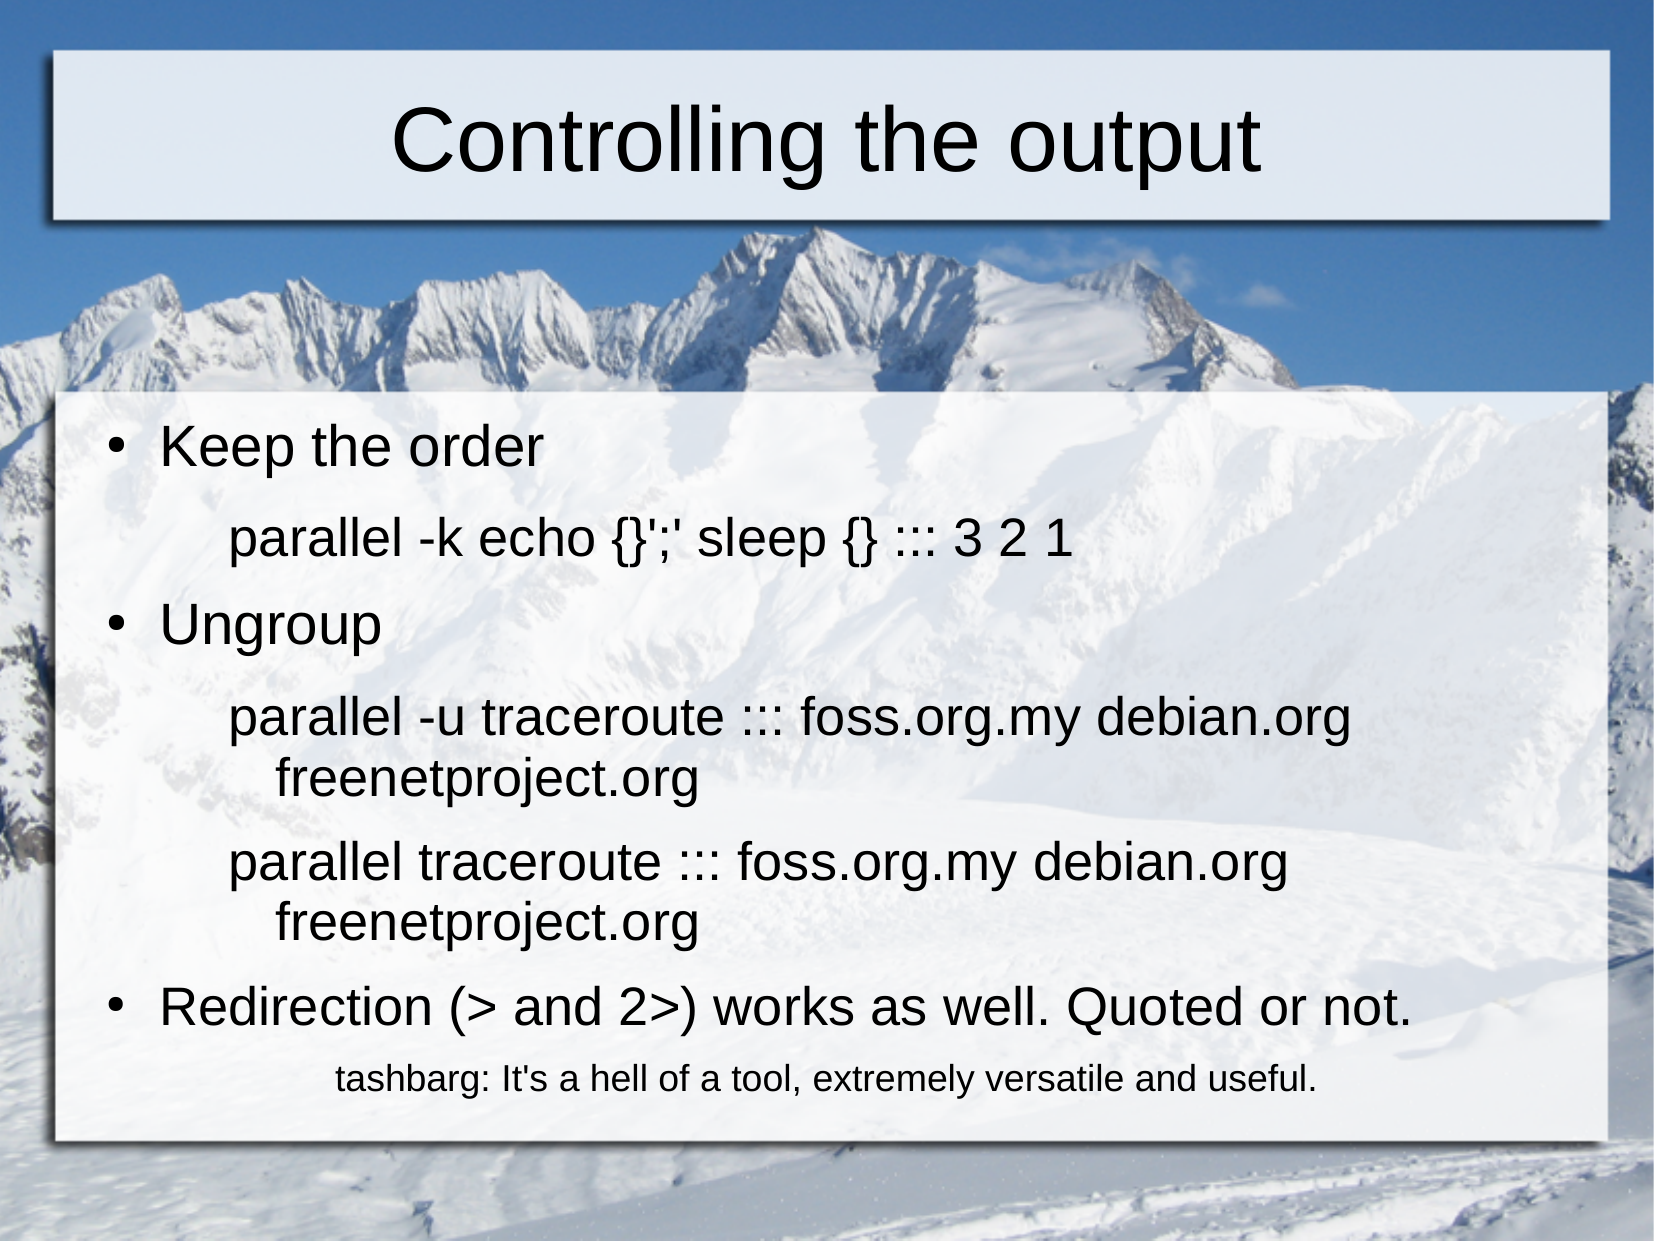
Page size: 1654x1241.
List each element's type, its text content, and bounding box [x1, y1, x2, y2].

list Keep the order parallel -k echo {}';' sleep {} ::: 3 2 1 Ungroup parallel -u traceroute ::: foss.org.my debian.org freenetproject.org parallel traceroute ::: foss.org.my debian.org freenetproject.org Redirection (> and 2>) works as well. Quoted or not. [88, 413, 1571, 1218]
picture [0, 0, 1654, 1241]
title Controlling the output [59, 68, 1595, 212]
text_box tashbarg: It's a hell of a tool, extremely versatile and useful. [320, 1050, 1334, 1139]
